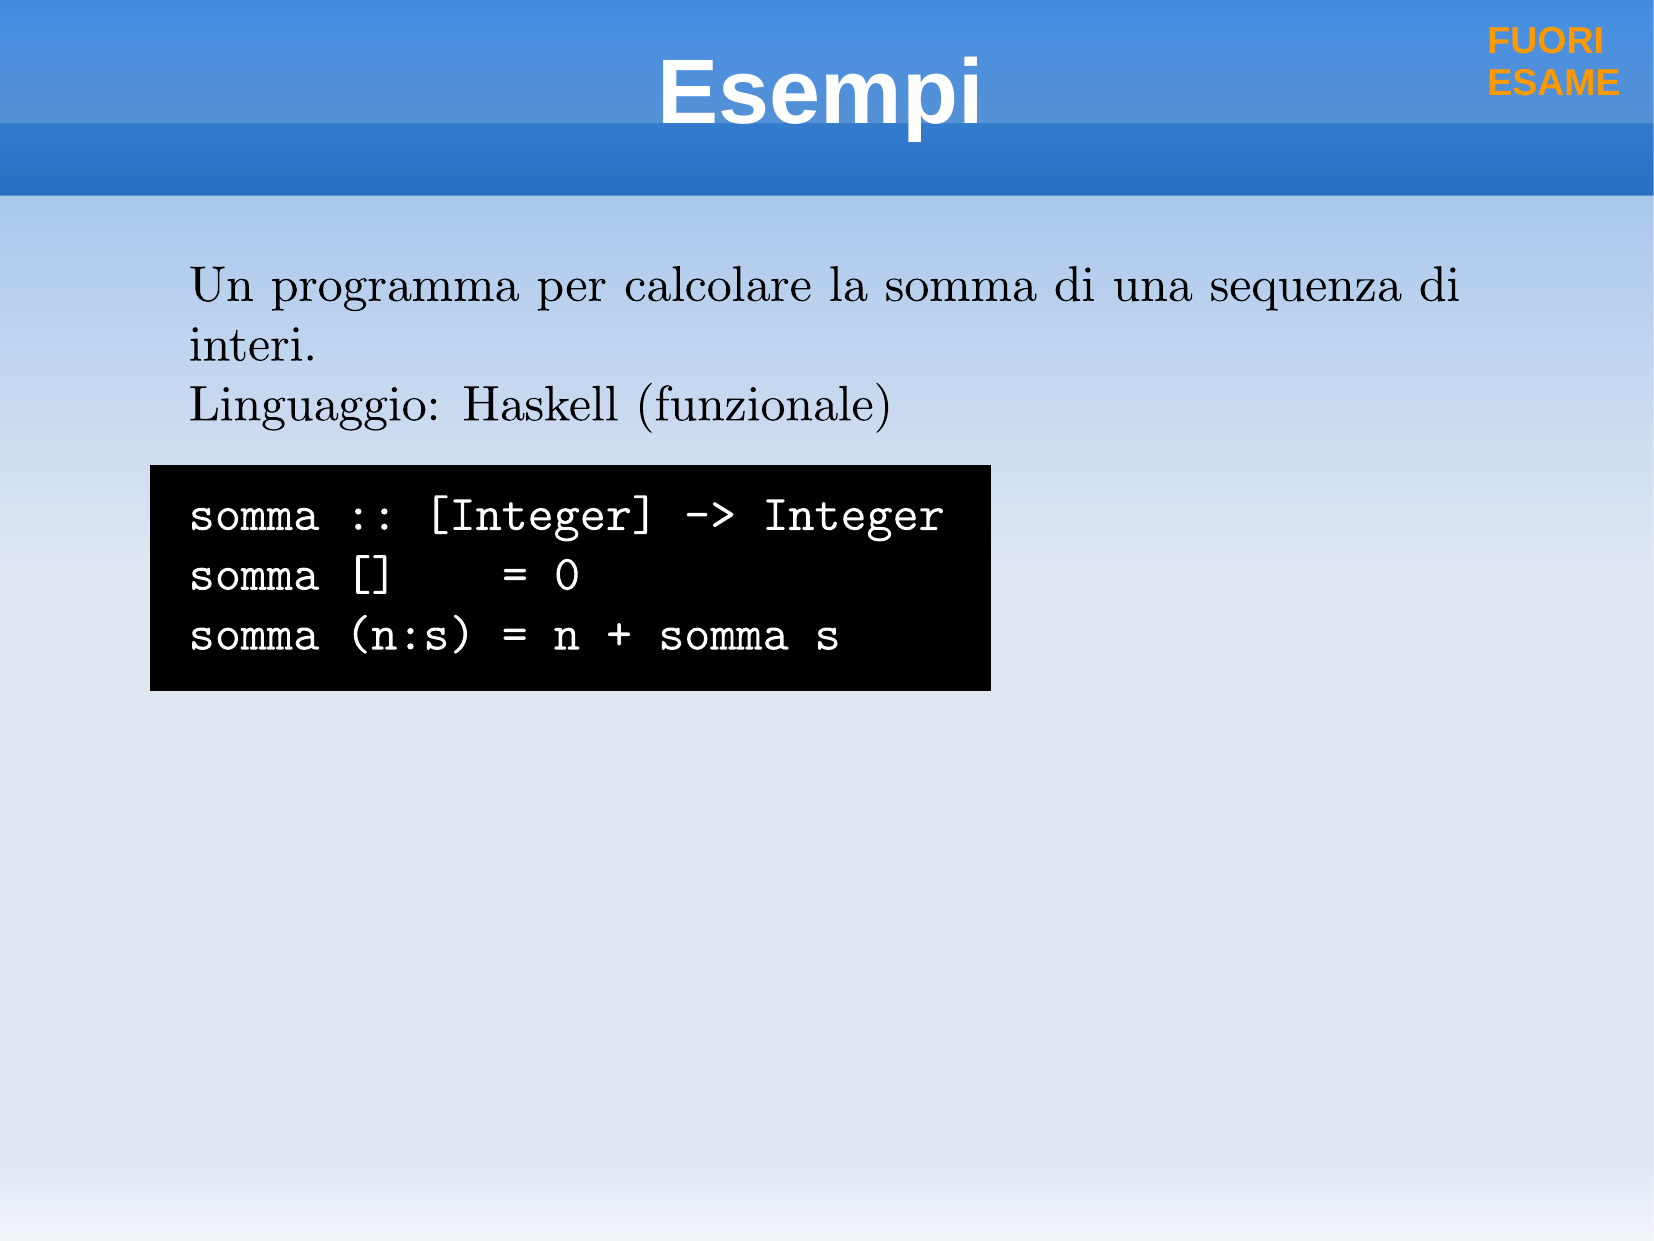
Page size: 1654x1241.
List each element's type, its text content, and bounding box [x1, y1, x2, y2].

picture [0, 0, 1654, 1241]
title Esempi [76, 0, 1565, 196]
text_box [150, 266, 1461, 691]
text_box FUORI ESAME [1472, 11, 1636, 111]
